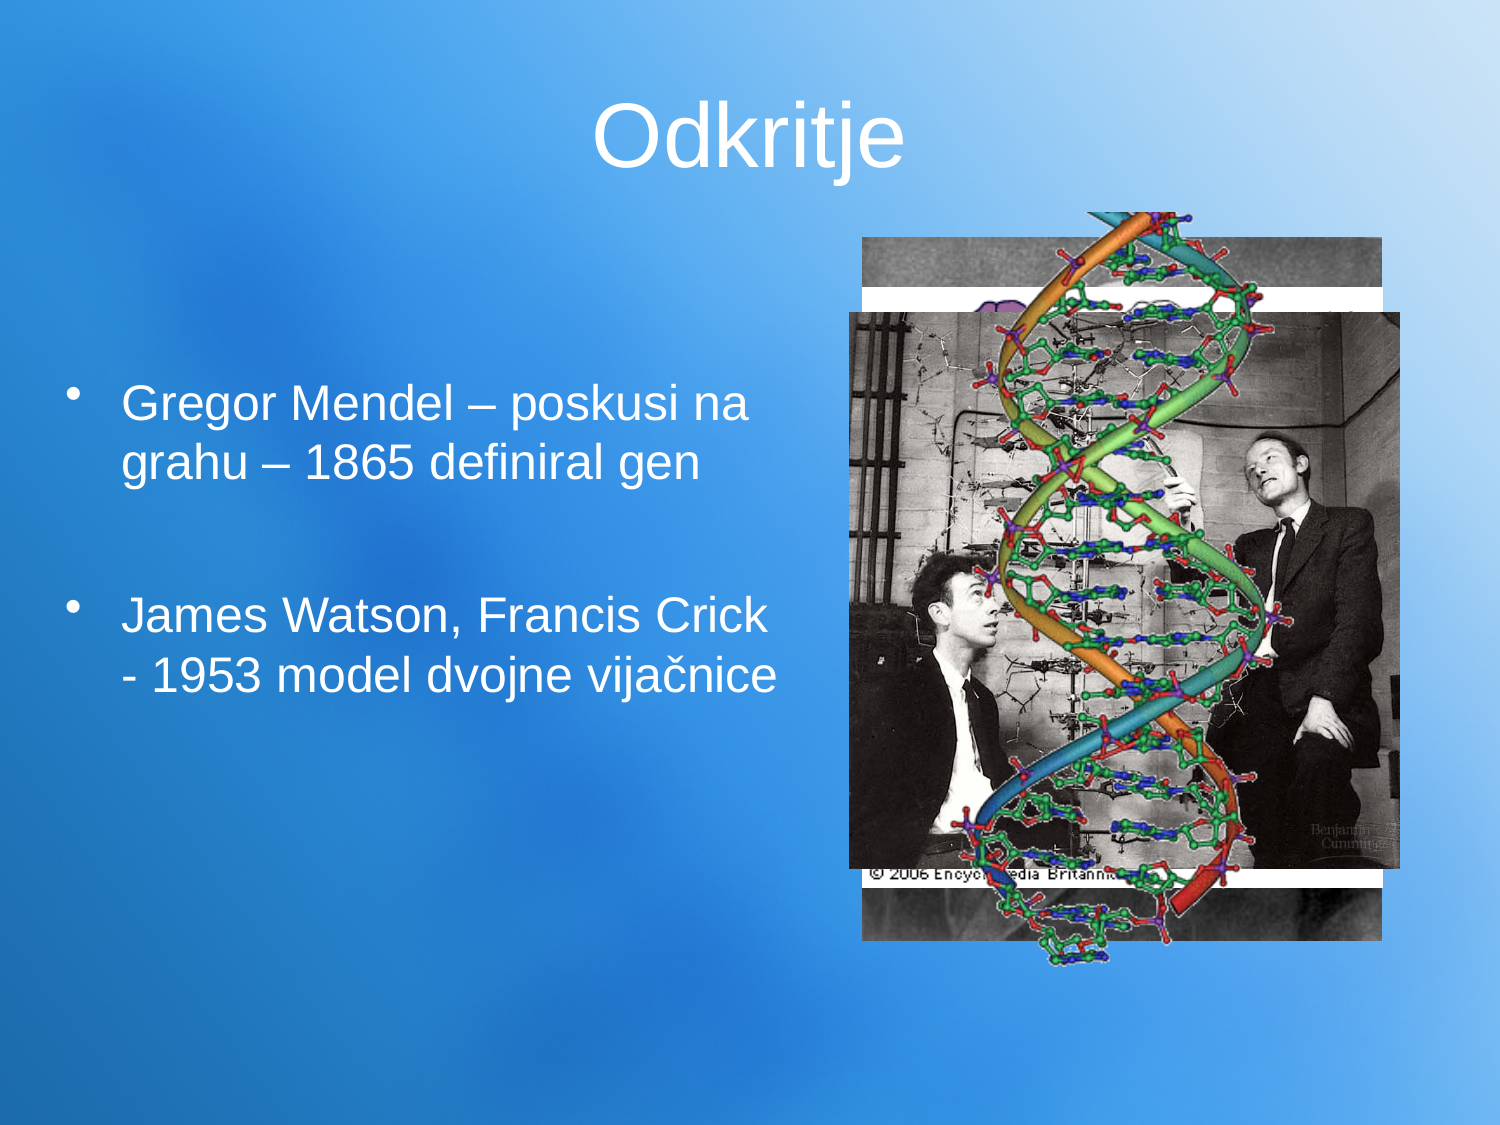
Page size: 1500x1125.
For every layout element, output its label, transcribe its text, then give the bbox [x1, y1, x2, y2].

list Gregor Mendel – poskusi na grahu – 1865 definiral gen [50, 362, 813, 475]
text_box James Watson, Francis Crick - 1953 model dvojne vijačnice [49, 575, 813, 688]
picture [0, 0, 1500, 1125]
title Odkritje [75, 37, 1425, 225]
